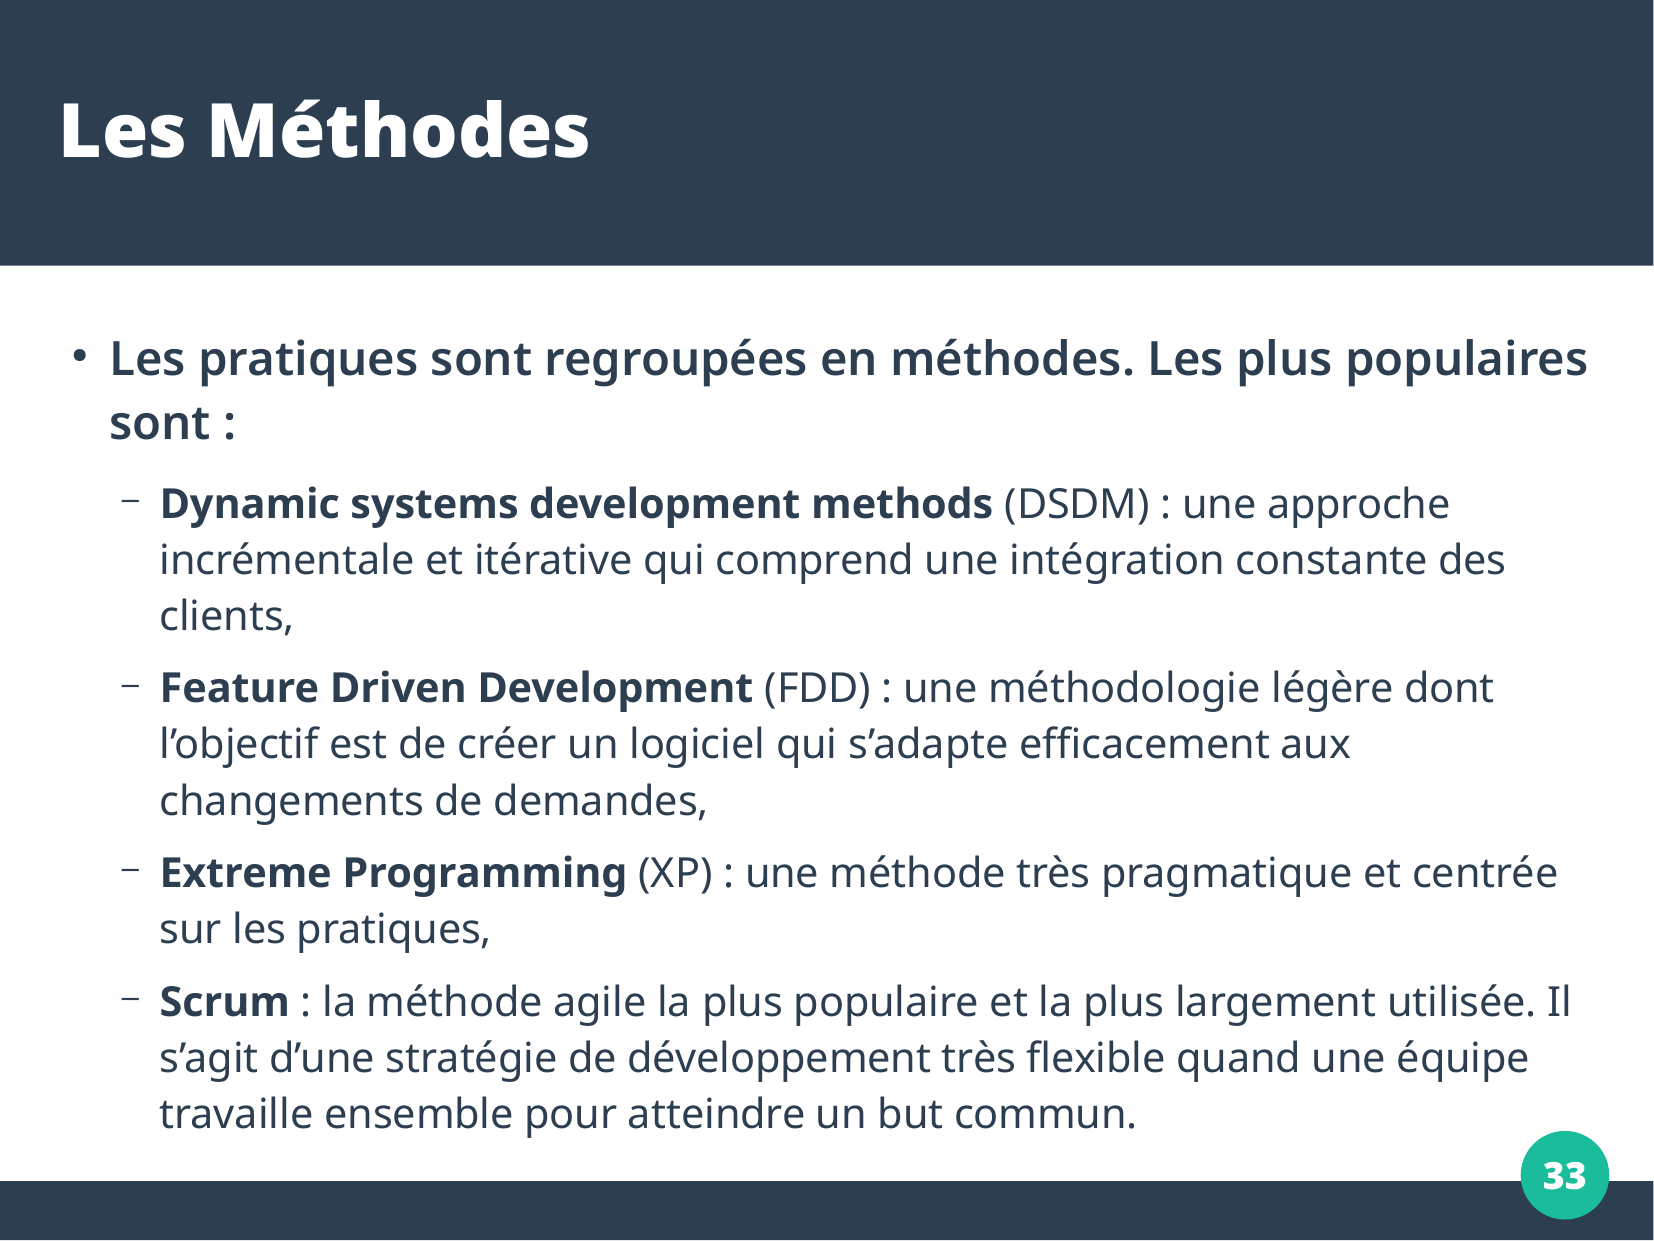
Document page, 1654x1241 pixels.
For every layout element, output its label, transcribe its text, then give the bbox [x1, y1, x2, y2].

list Les pratiques sont regroupées en méthodes. Les plus populaires sont : Dynamic systems development methods (DSDM) : une approche incrémentale et itérative qui comprend une intégration constante des clients, Feature Driven Development (FDD) : une méthodologie légère dont l’objectif est de créer un logiciel qui s’adapte efficacement aux changements de demandes, Extreme Programming (XP) : une méthode très pragmatique et centrée sur les pratiques, Scrum : la méthode agile la plus populaire et la plus largement utilisée. Il s’agit d’une stratégie de développement très flexible quand une équipe travaille ensemble pour atteindre un but commun. [59, 324, 1595, 1152]
title Les Méthodes [59, 49, 1595, 207]
